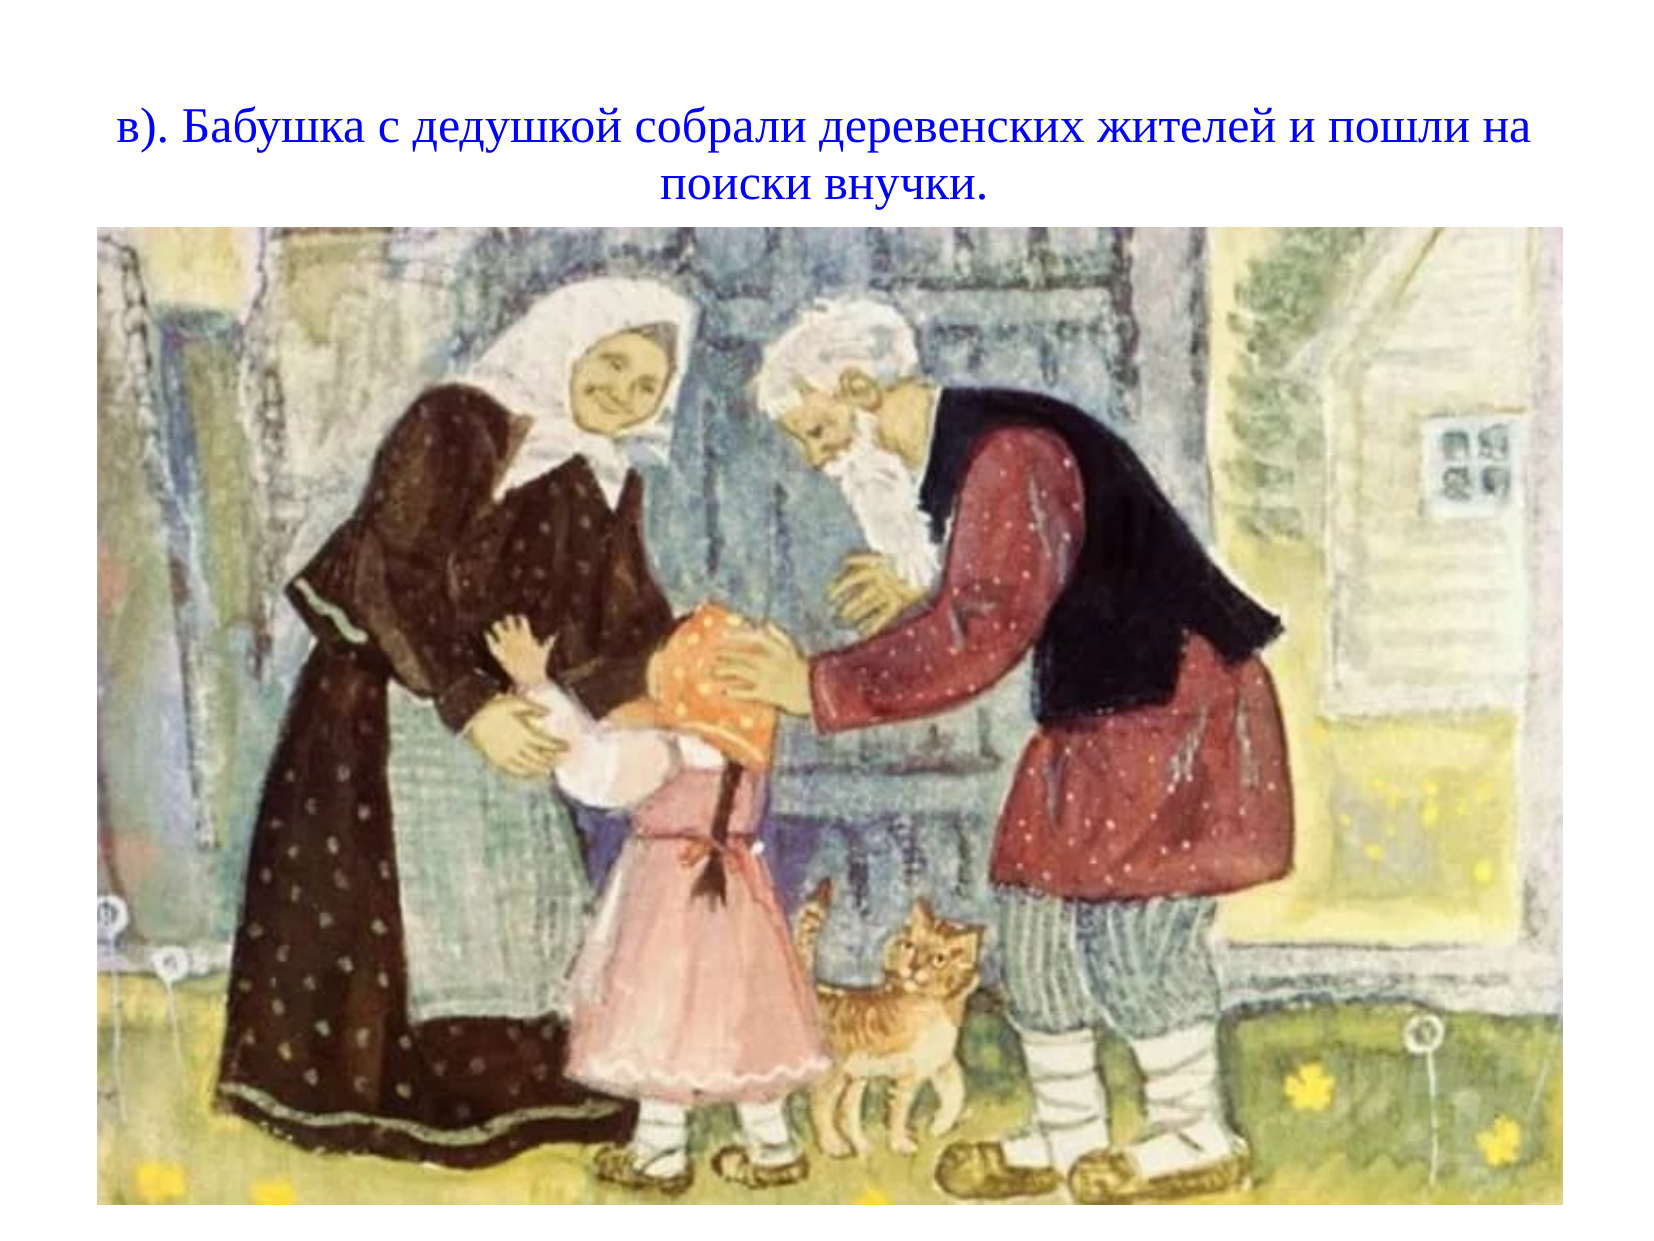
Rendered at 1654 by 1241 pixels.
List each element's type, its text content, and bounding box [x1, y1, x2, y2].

title в). Бабушка с дедушкой собрали деревенских жителей и пошли на поиски внучки. [82, 22, 1566, 284]
picture [97, 227, 1563, 1205]
